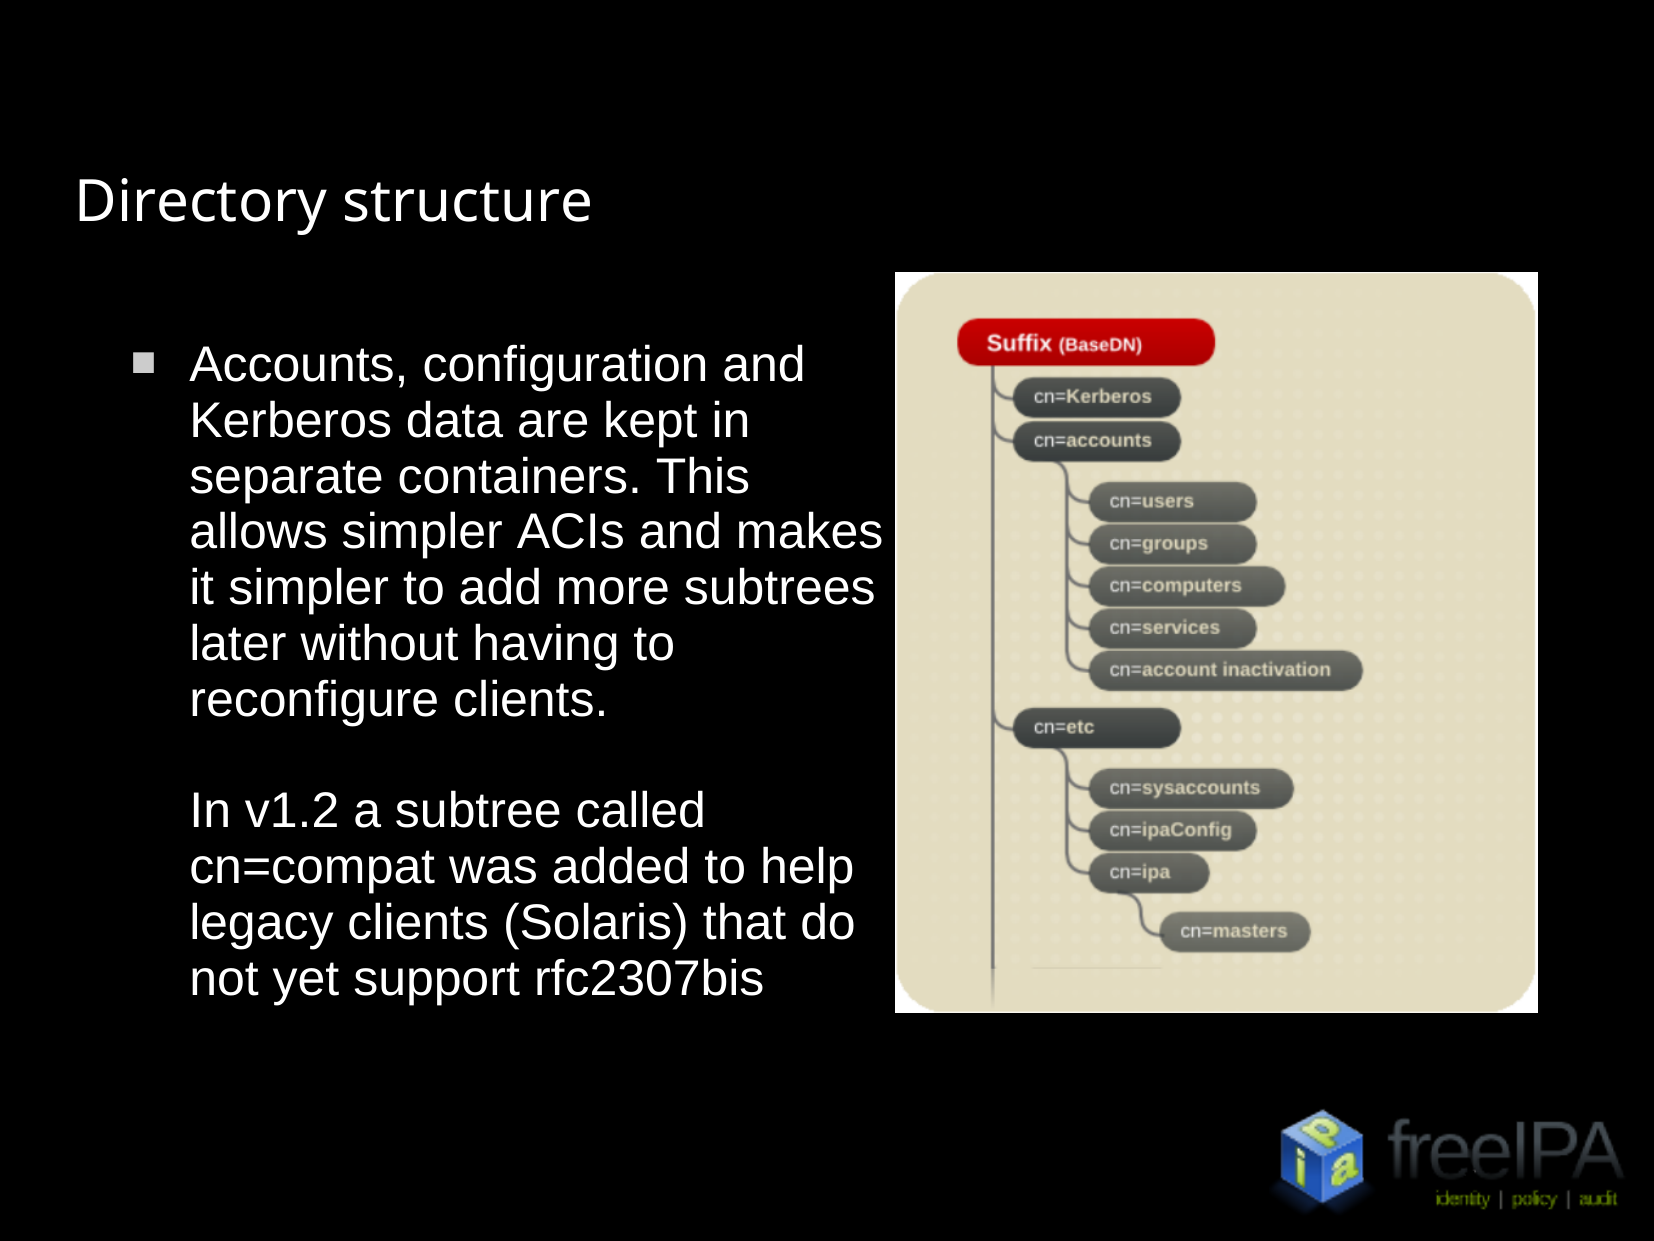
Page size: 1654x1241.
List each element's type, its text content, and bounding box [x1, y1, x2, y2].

picture [895, 272, 1538, 1013]
picture [1269, 1105, 1634, 1220]
list Accounts, configuration and Kerberos data are kept in separate containers. This allows simpler ACIs and makes it simpler to add more subtrees later without having to reconfigure clients. In v1.2 a subtree called cn=compat was added to help legacy clients (Solaris) that do not yet support rfc2307bis [77, 264, 1500, 1006]
title Directory structure [74, 95, 1506, 303]
